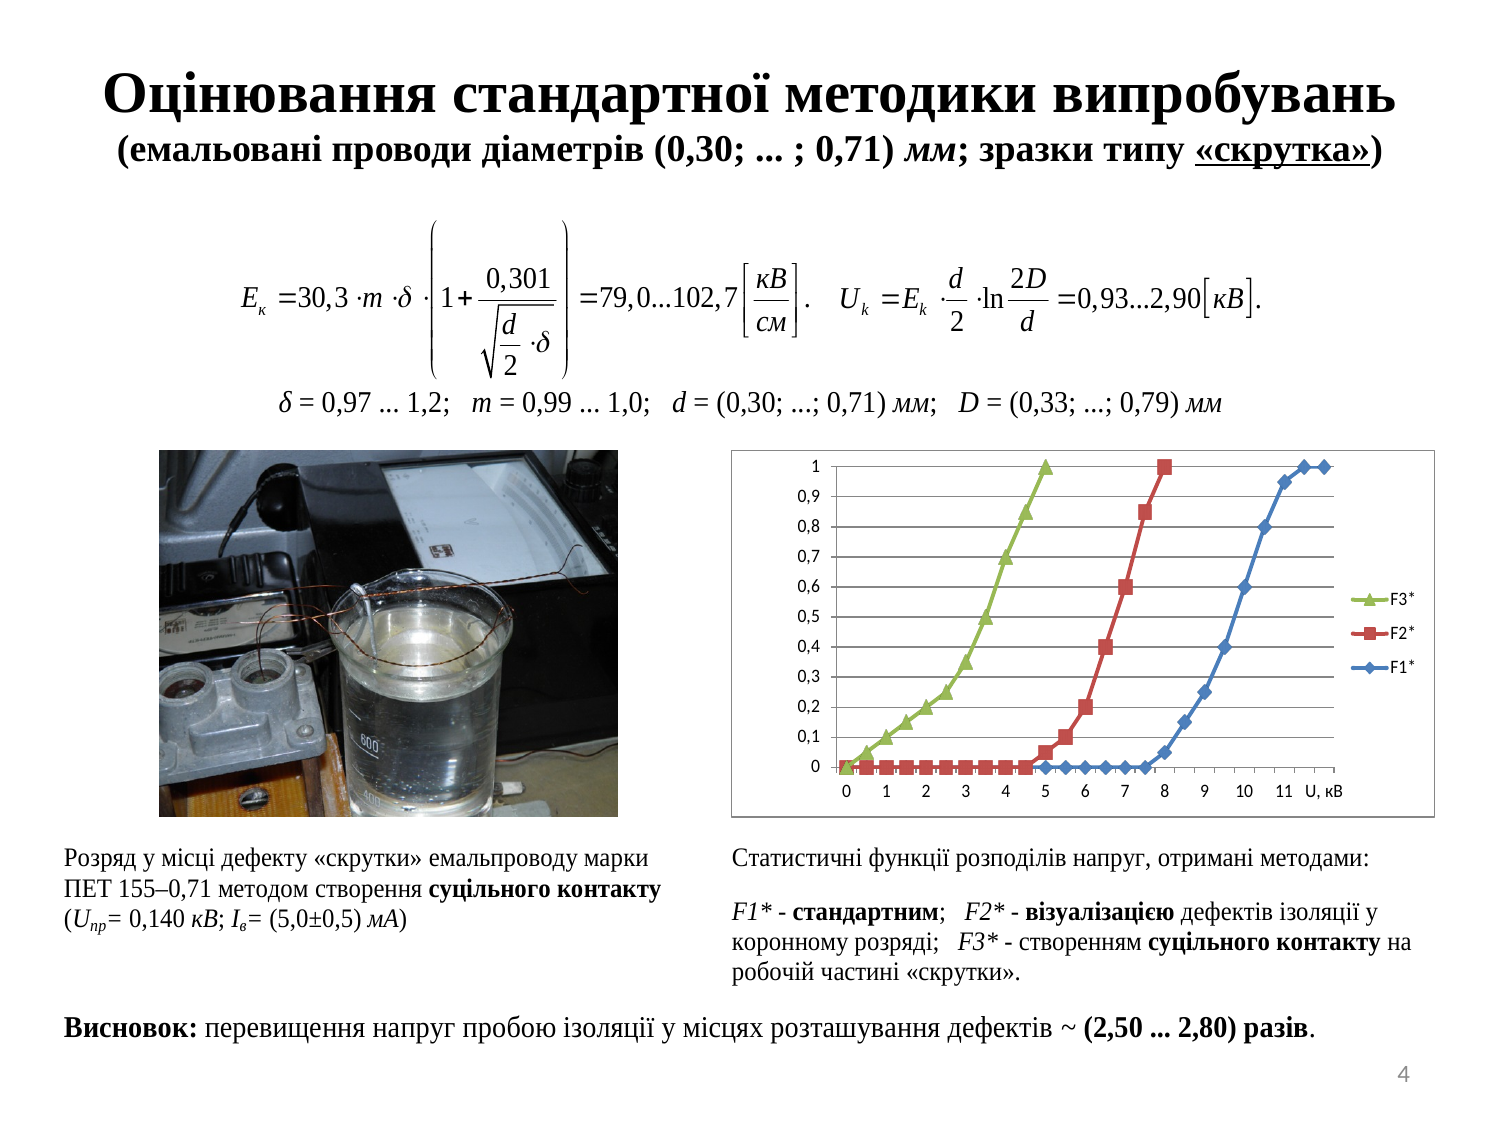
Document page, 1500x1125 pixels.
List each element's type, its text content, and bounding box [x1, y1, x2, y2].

title Оцінювання стандартної методики випробувань (емальовані проводи діаметрів (0,30; ... ; 0,71) мм; зразки типу «скрутка») [75, 45, 1425, 184]
slide_number <номер> [1074, 1047, 1425, 1103]
picture [53, 184, 1447, 1047]
